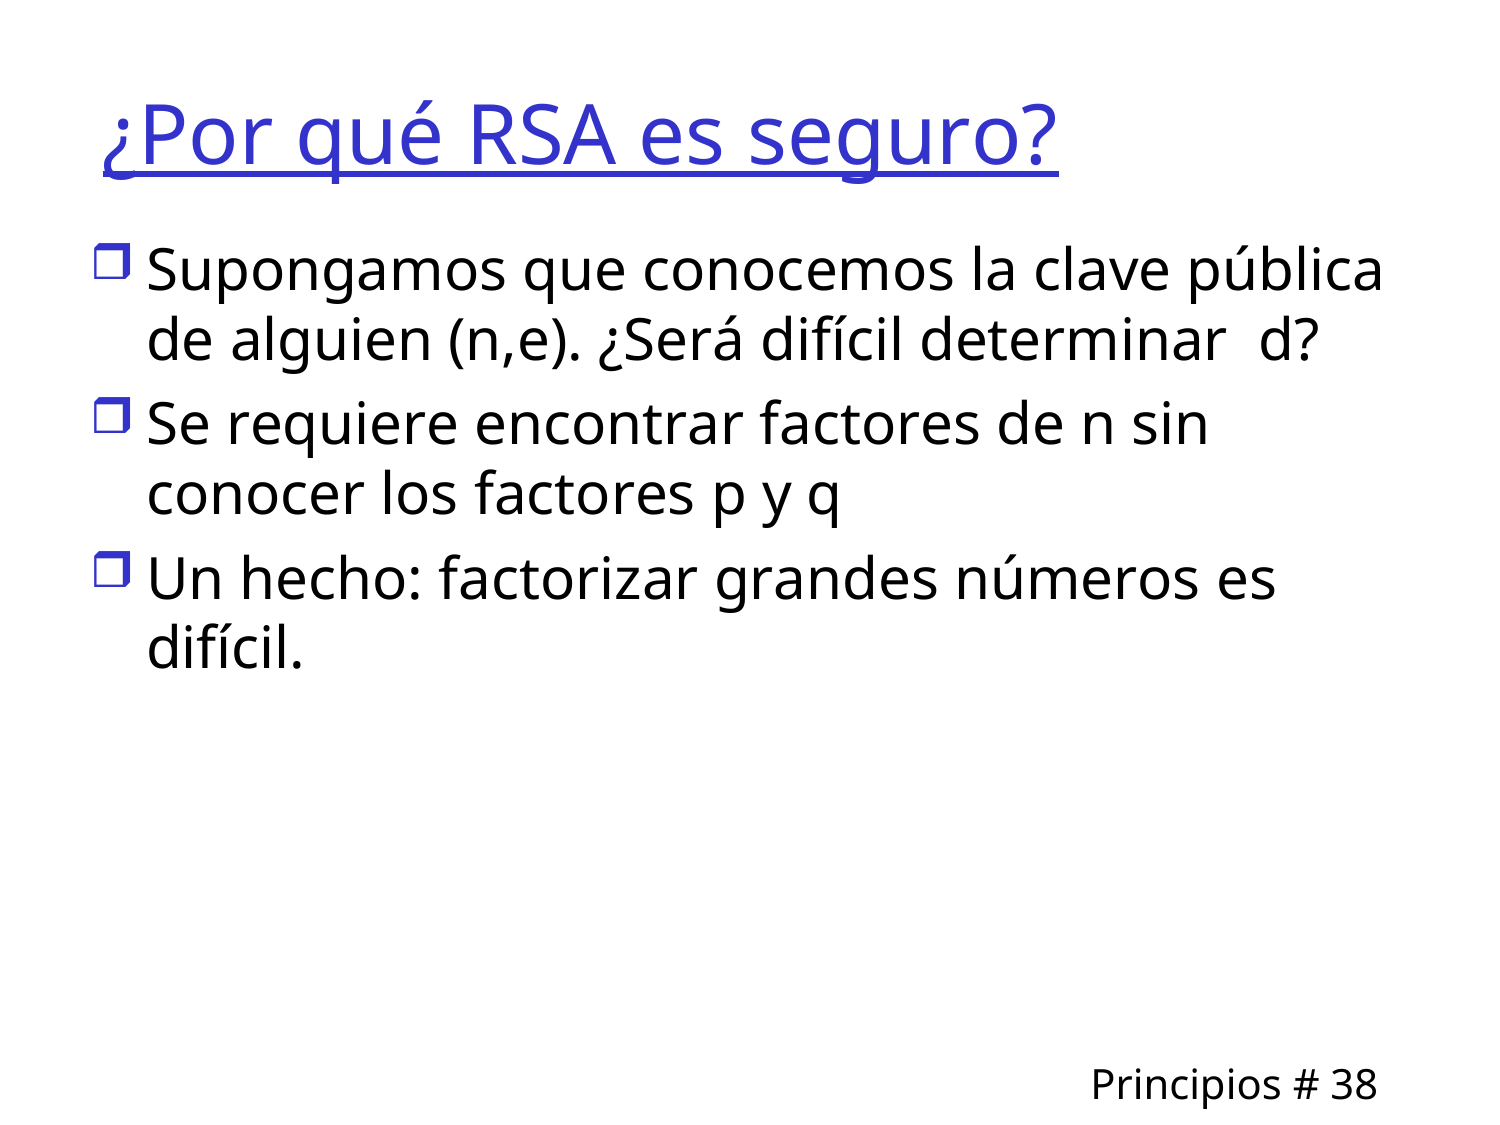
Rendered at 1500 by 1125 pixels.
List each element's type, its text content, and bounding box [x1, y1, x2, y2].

list Supongamos que conocemos la clave pública de alguien (n,e). ¿Será difícil determinar d? Se requiere encontrar factores de n sin conocer los factores p y q Un hecho: factorizar grandes números es difícil. [75, 224, 1421, 831]
title ¿Por qué RSA es seguro? [87, 37, 1363, 224]
